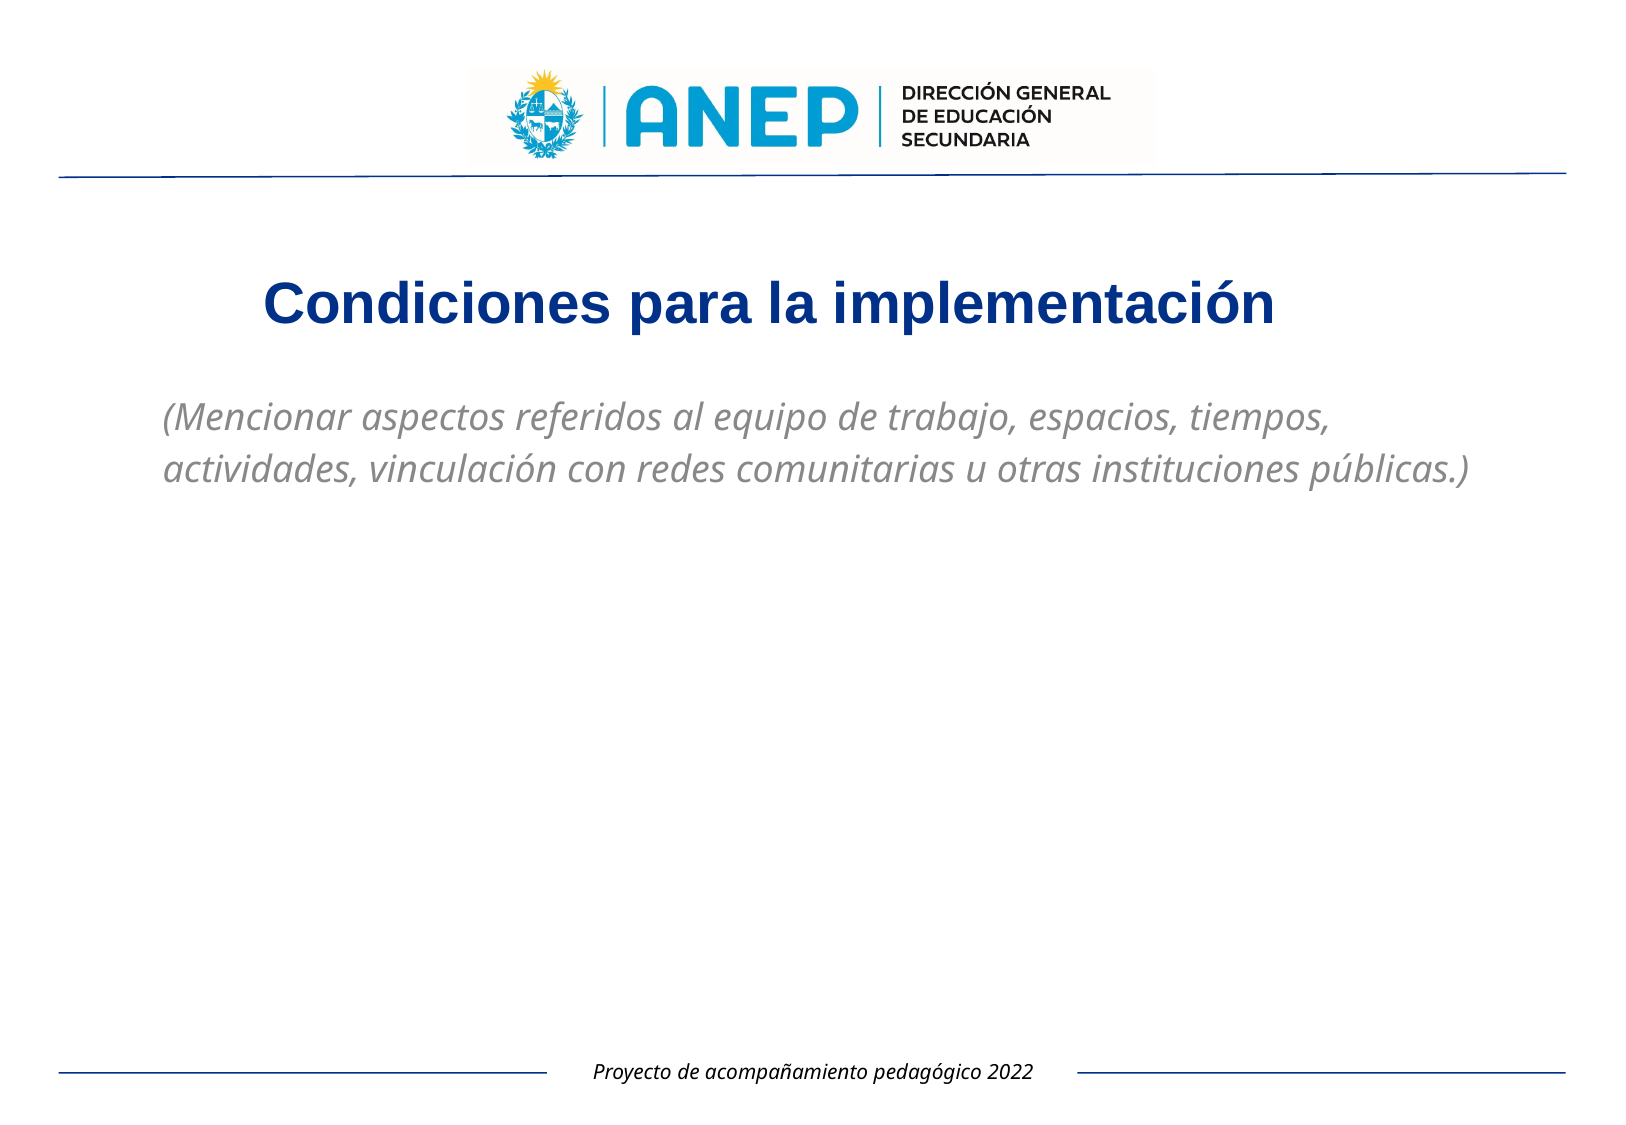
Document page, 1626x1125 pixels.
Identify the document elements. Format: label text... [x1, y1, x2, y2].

subtitle (Mencionar aspectos referidos al equipo de trabajo, espacios, tiempos, actividades, vinculación con redes comunitarias u otras instituciones públicas.) [147, 378, 1541, 567]
title Proyecto de acompañamiento pedagógico 2022 [224, 1041, 1403, 1092]
title Condiciones para la implementación [248, 248, 1312, 344]
picture [468, 69, 1156, 166]
